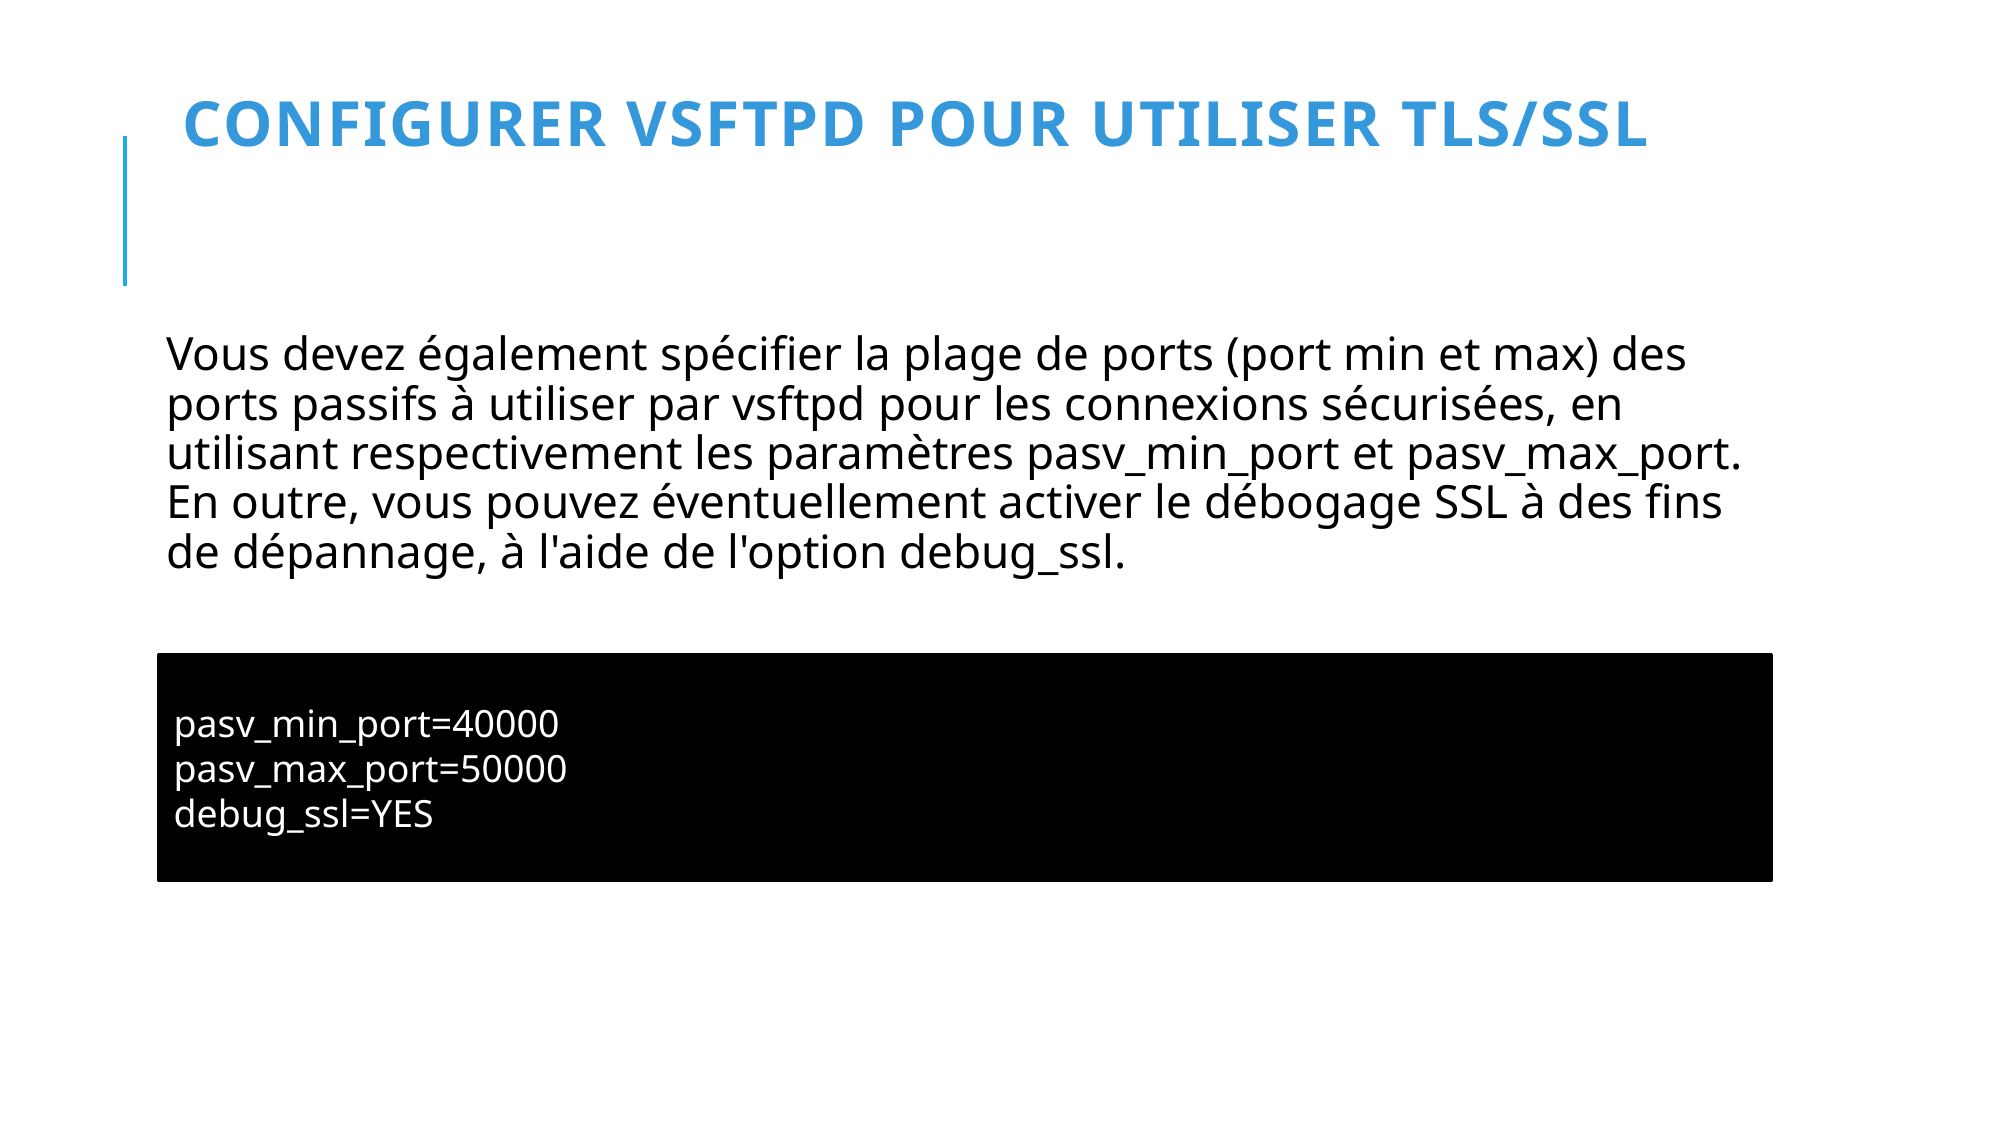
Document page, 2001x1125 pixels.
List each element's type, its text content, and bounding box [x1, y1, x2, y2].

title Configurer VSftpd pour utiliser TLS/ssl [168, 90, 1763, 337]
text_box pasv_min_port=40000 pasv_max_port=50000 debug_ssl=YES [159, 655, 1772, 881]
list Vous devez également spécifier la plage de ports (port min et max) des ports passifs à utiliser par vsftpd pour les connexions sécurisées, en utilisant respectivement les paramètres pasv_min_port et pasv_max_port. En outre, vous pouvez éventuellement activer le débogage SSL à des fins de dépannage, à l'aide de l'option debug_ssl. [158, 243, 1754, 1125]
